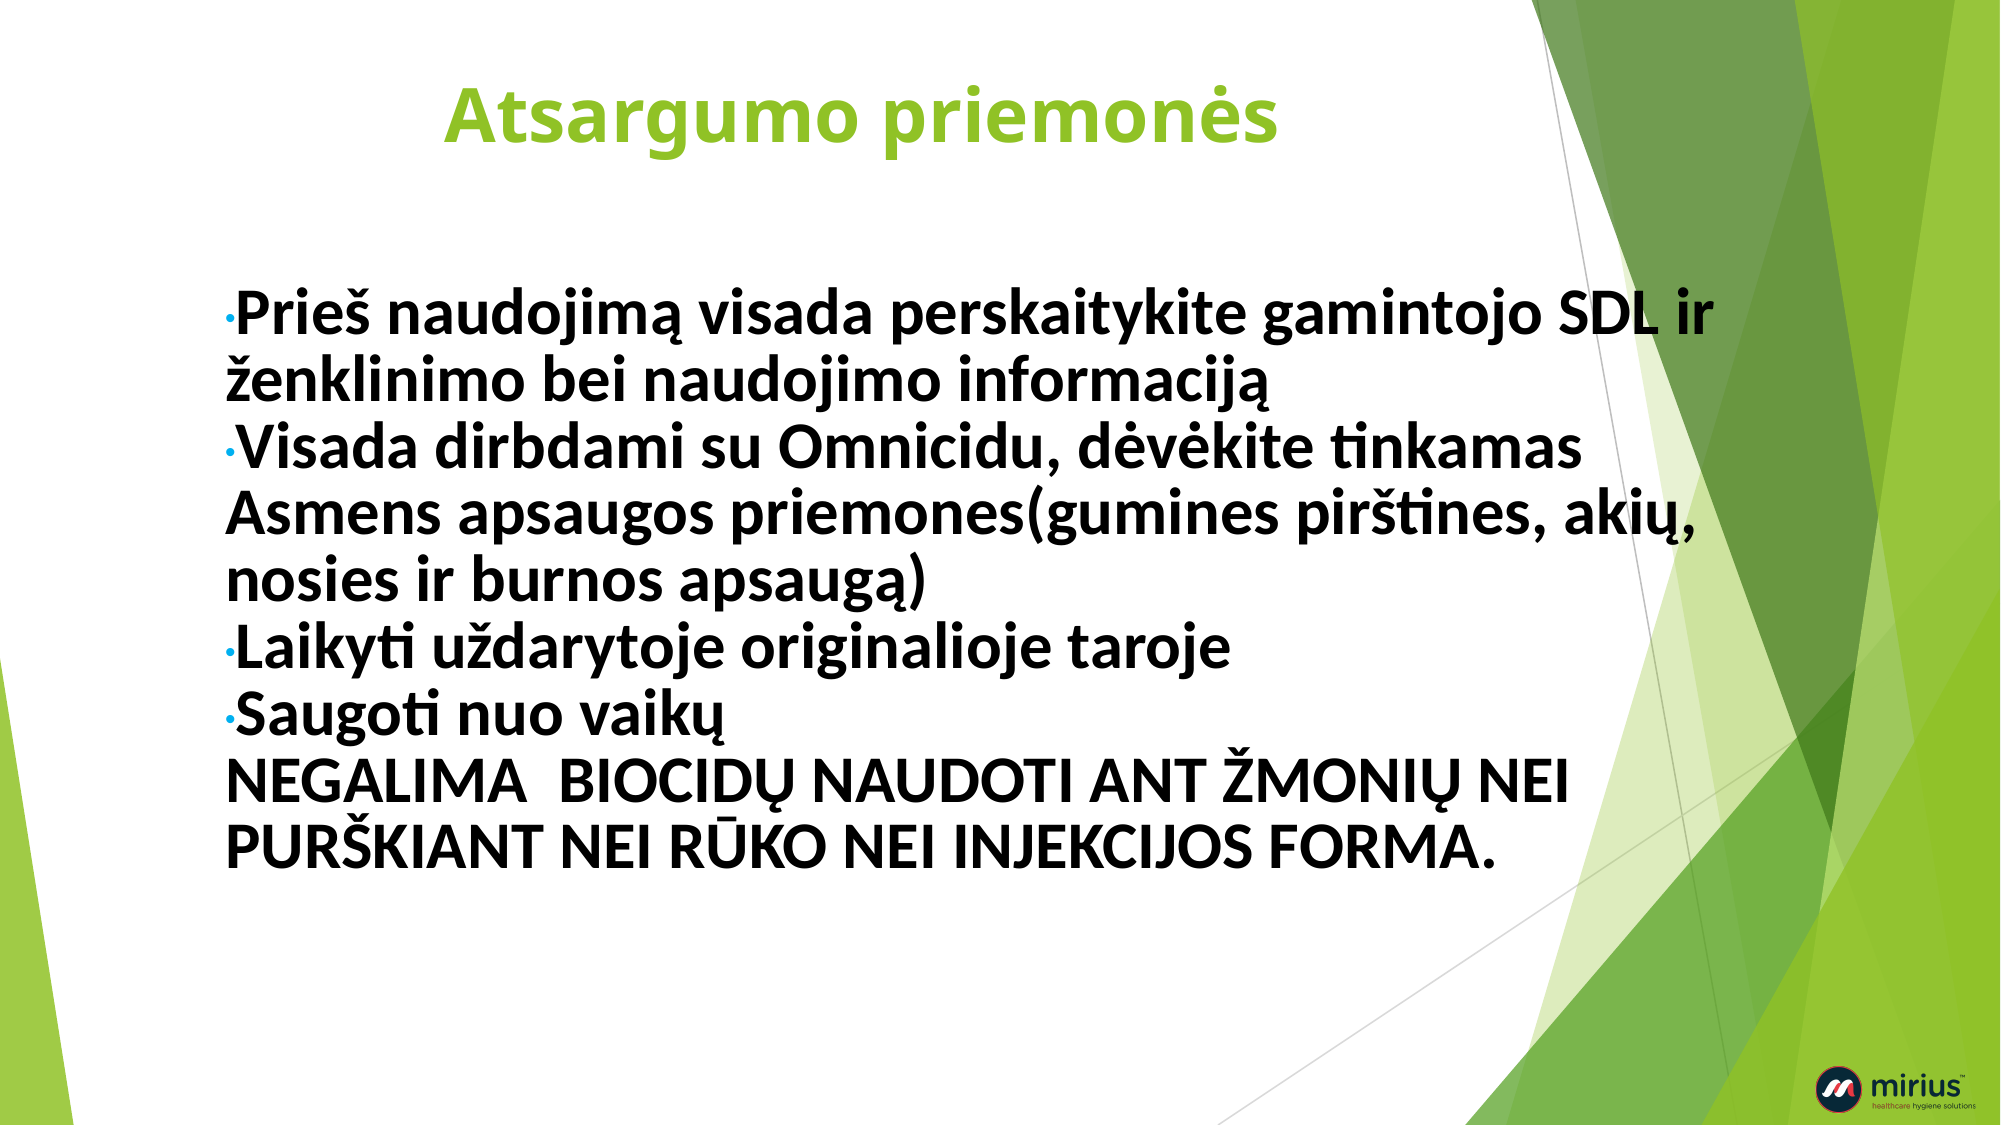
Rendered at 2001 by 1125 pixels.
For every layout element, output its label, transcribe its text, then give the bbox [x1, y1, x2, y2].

text_box Prieš naudojimą visada perskaitykite gamintojo SDL ir ženklinimo bei naudojimo informaciją Visada dirbdami su Omnicidu, dėvėkite tinkamas Asmens apsaugos priemones(gumines pirštines, akių, nosies ir burnos apsaugą) Laikyti uždarytoje originalioje taroje Saugoti nuo vaikų NEGALIMA BIOCIDŲ NAUDOTI ANT ŽMONIŲ NEI PURŠKIANT NEI RŪKO NEI INJEKCIJOS FORMA. [210, 277, 1750, 894]
picture [1813, 1065, 1978, 1114]
title Atsargumo priemonės [0, 59, 1726, 278]
